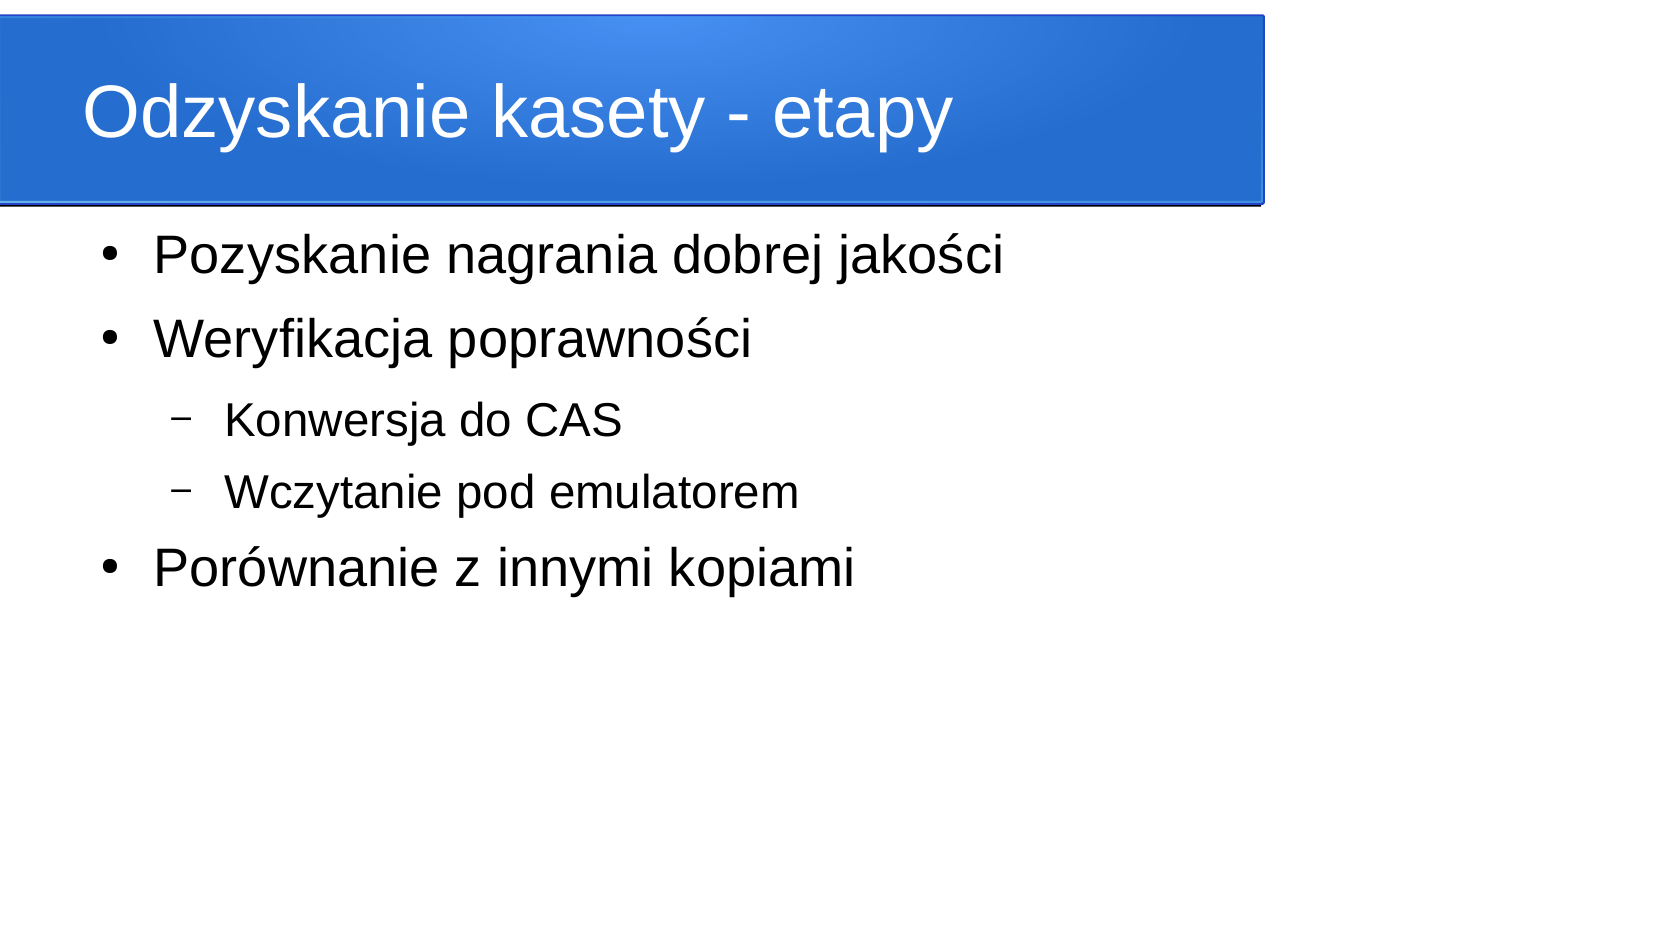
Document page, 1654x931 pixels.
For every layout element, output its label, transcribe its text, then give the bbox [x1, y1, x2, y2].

title Odzyskanie kasety - etapy [82, 35, 1235, 189]
list Pozyskanie nagrania dobrej jakości Weryfikacja poprawności Konwersja do CAS Wczytanie pod emulatorem Porównanie z innymi kopiami [82, 224, 1571, 764]
